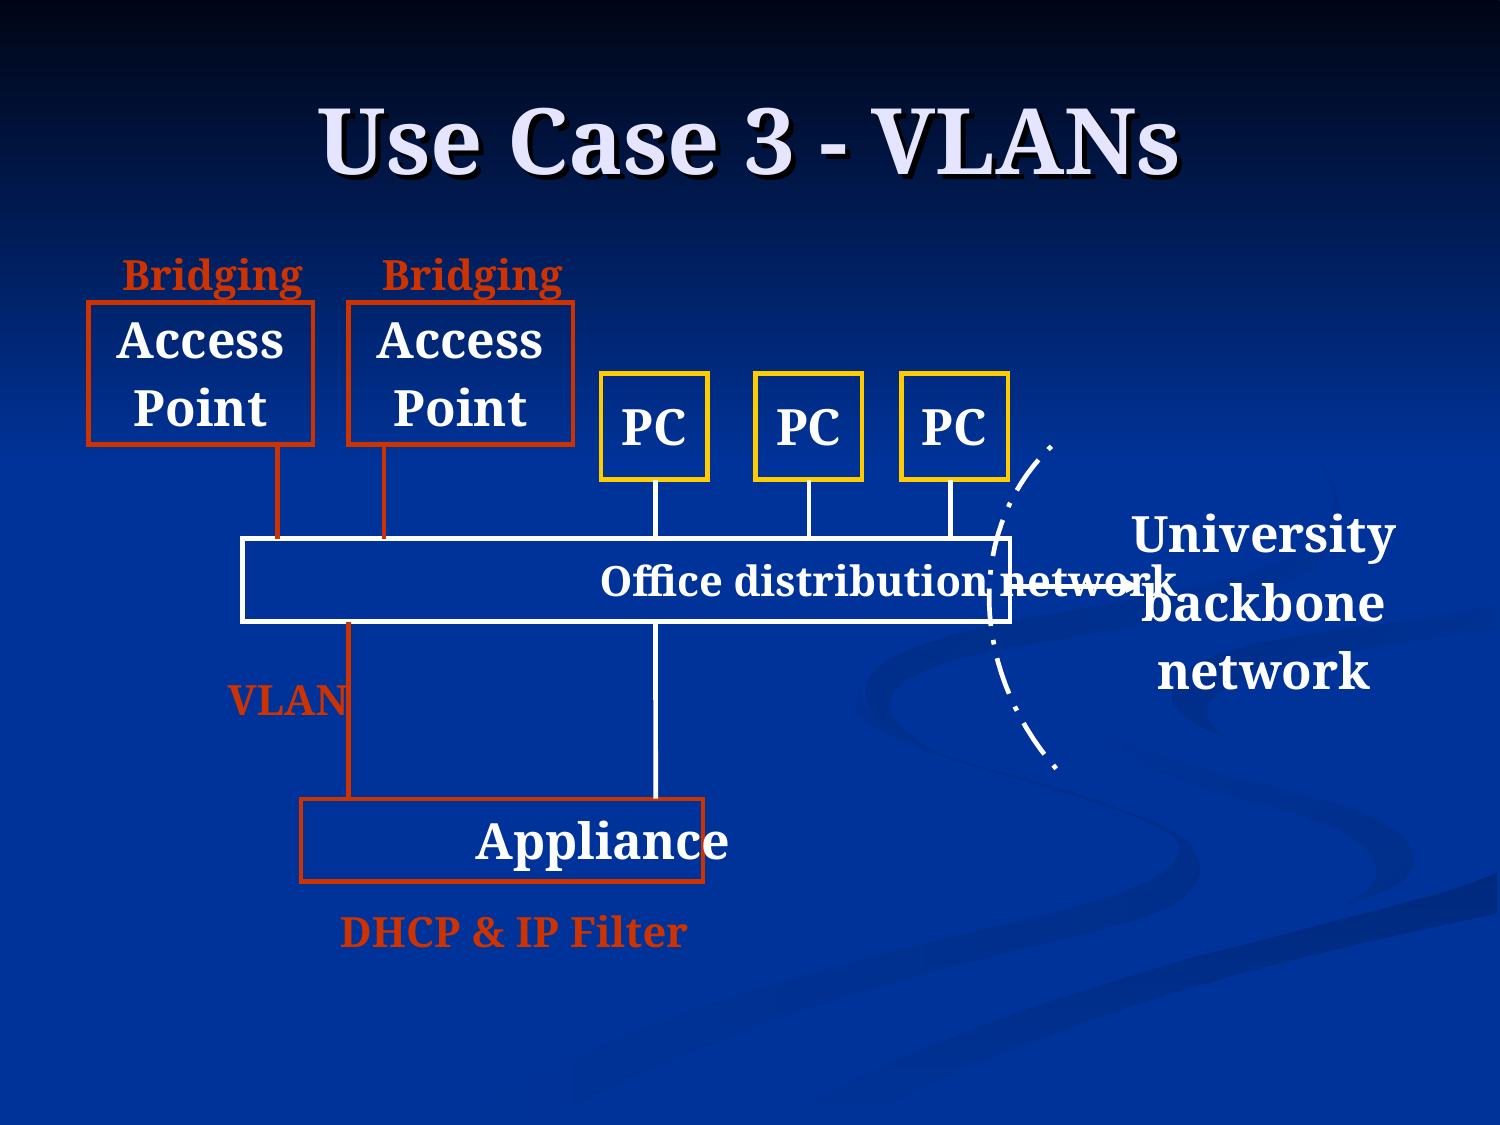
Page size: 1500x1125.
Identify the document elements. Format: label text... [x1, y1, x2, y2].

text_box Bridging [107, 237, 318, 310]
text_box PC [601, 373, 708, 480]
text_box PC [755, 373, 862, 480]
text_box Office distribution network [242, 538, 1010, 622]
text_box Access Point [88, 302, 313, 445]
text_box PC [901, 373, 1008, 480]
text_box VLAN [212, 662, 364, 736]
text_box Bridging [367, 237, 578, 310]
text_box Appliance [301, 798, 703, 882]
text_box University backbone network [1117, 491, 1412, 712]
text_box Access Point [348, 302, 573, 445]
text_box DHCP & IP Filter [325, 894, 704, 968]
